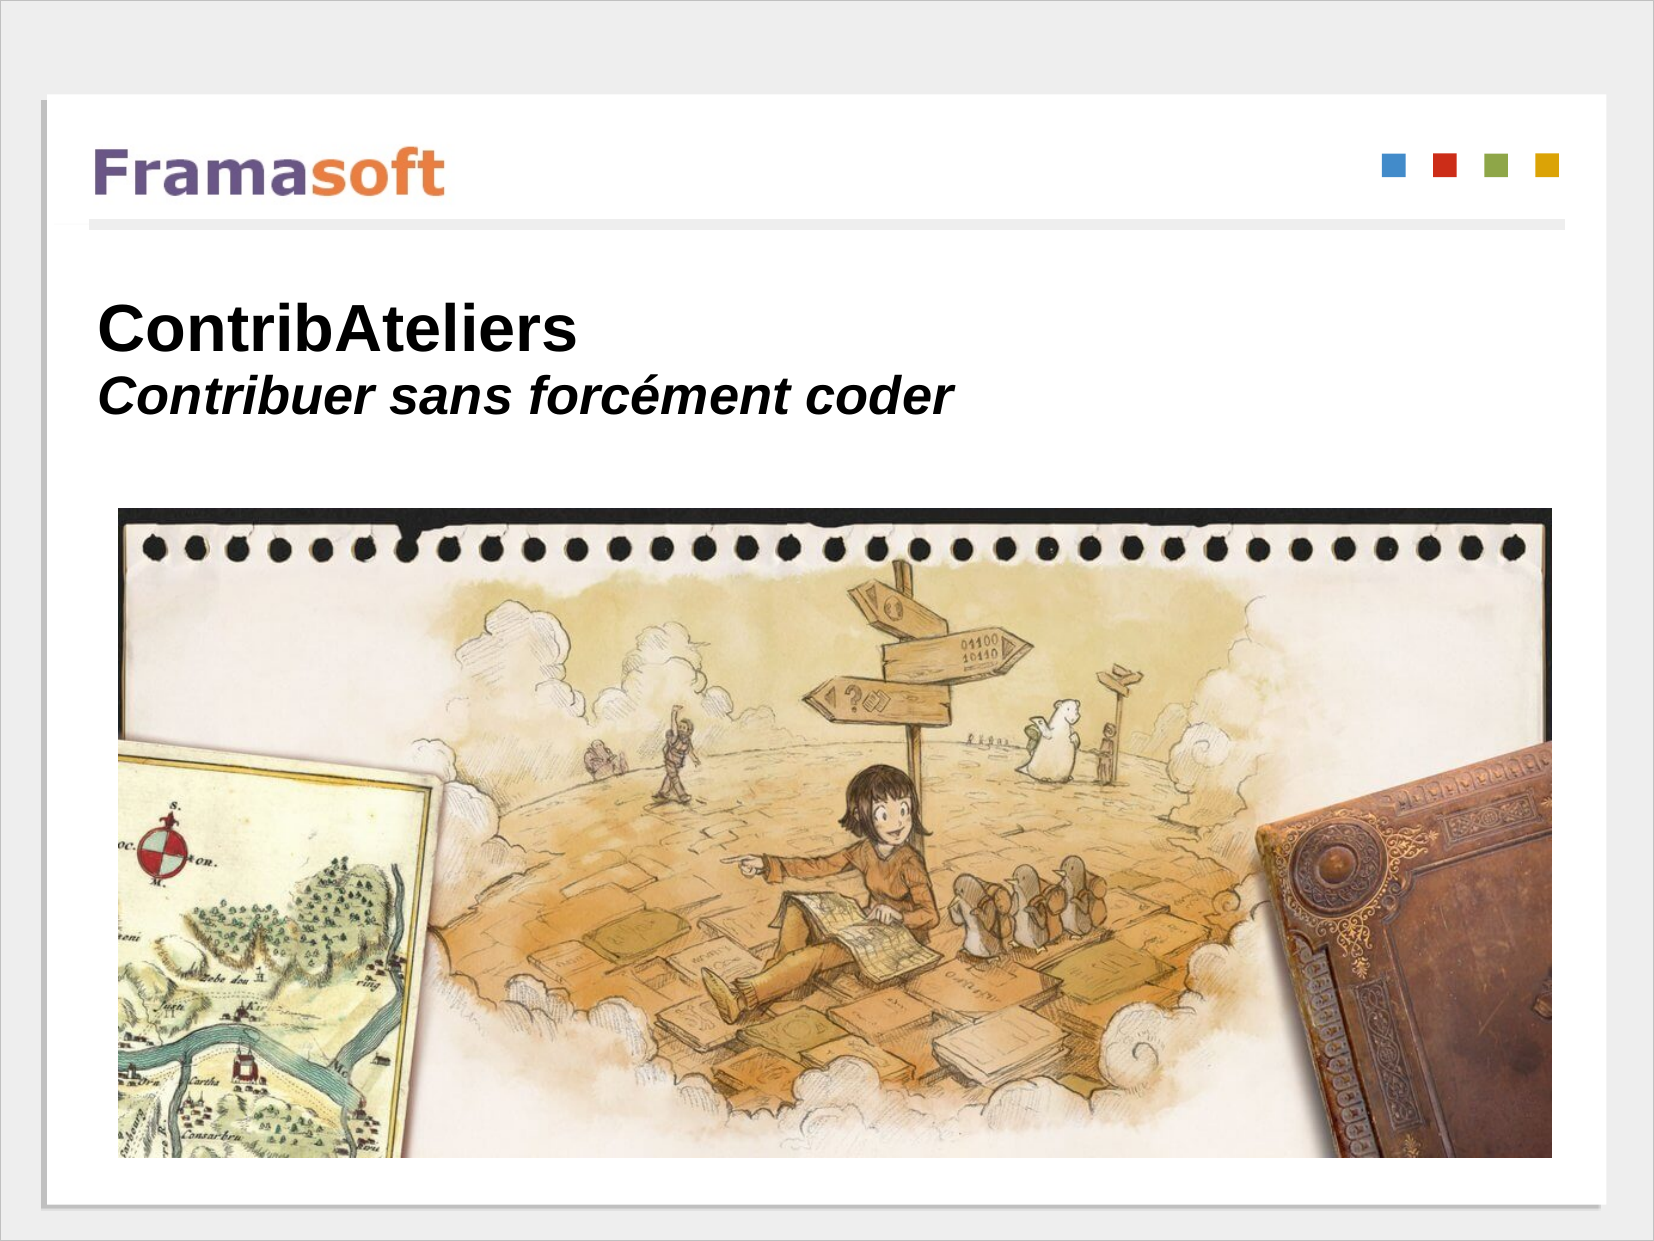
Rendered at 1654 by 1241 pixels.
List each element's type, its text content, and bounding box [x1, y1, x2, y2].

text_box ContribAteliers Contribuer sans forcément coder [82, 283, 1560, 434]
text_box [0, 0, 1654, 1241]
picture [54, 104, 508, 225]
picture [118, 508, 1552, 1159]
